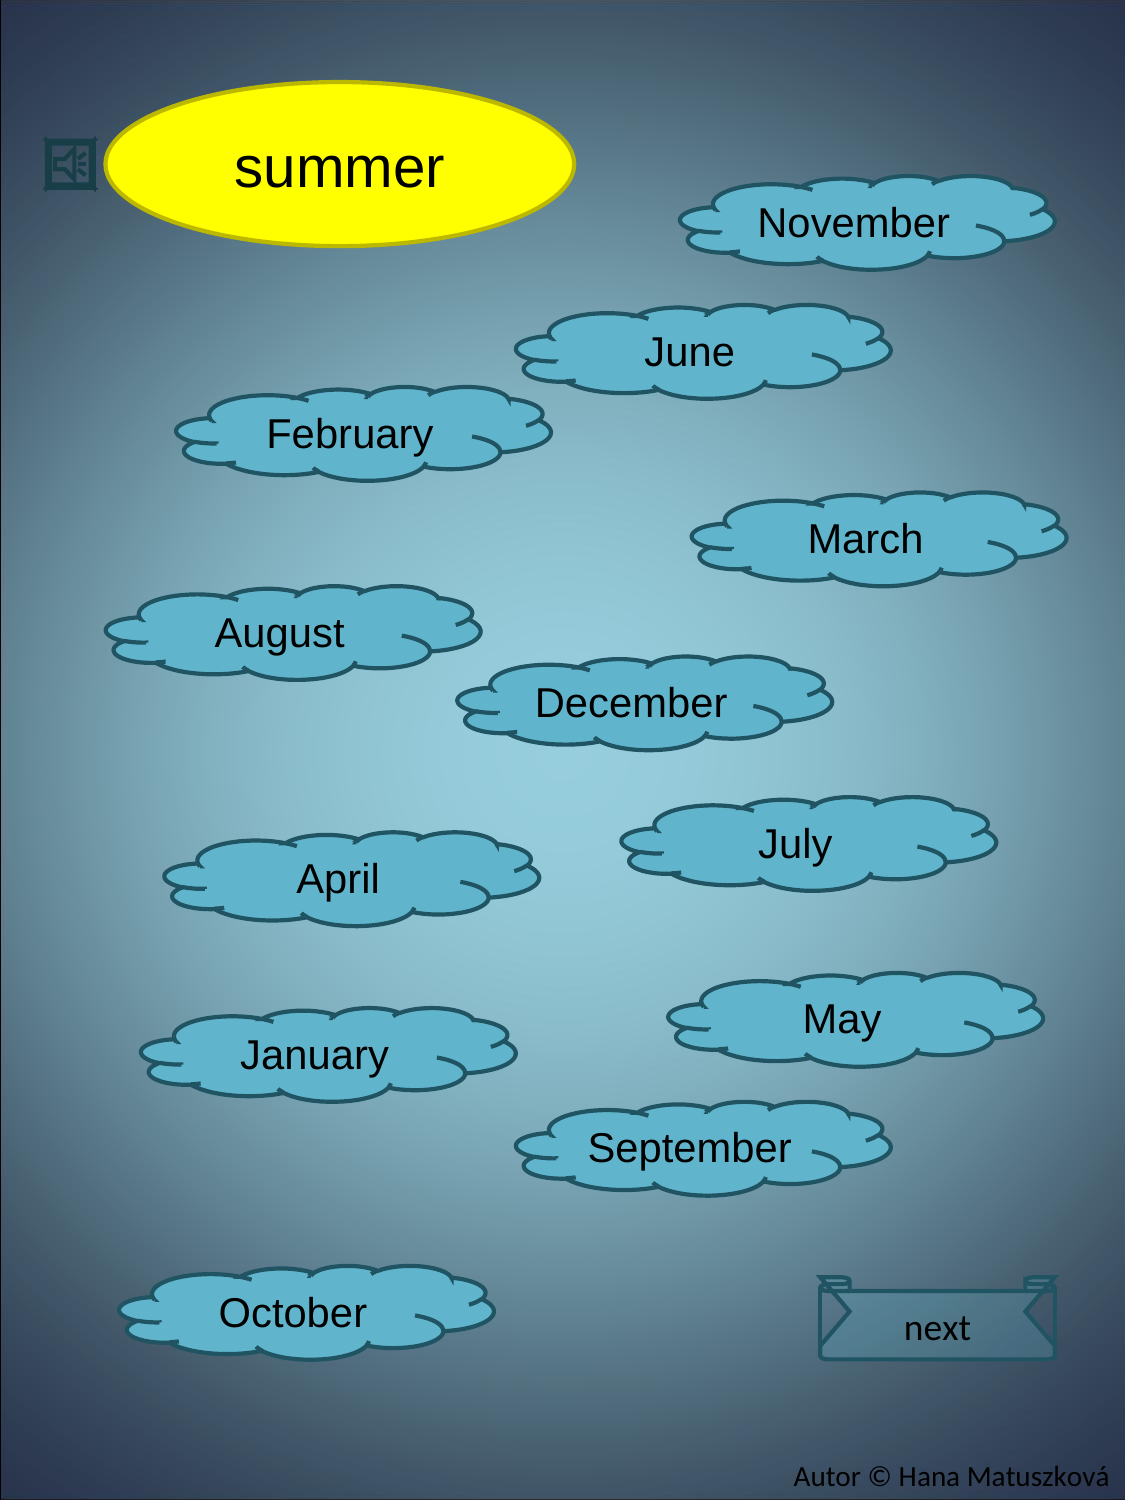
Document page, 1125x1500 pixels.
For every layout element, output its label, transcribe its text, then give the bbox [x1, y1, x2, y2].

text_box January [140, 1008, 516, 1102]
text_box summer [105, 82, 575, 247]
text_box July [621, 797, 997, 891]
text_box December [457, 656, 833, 751]
text_box June [515, 304, 891, 399]
text_box May [668, 972, 1044, 1067]
text_box October [119, 1265, 494, 1360]
text_box next [820, 1277, 1055, 1360]
text_box February [176, 386, 551, 481]
text_box Autor © Hana Matuszková [778, 1449, 1125, 1500]
text_box August [105, 586, 481, 680]
text_box September [515, 1101, 891, 1196]
text_box April [164, 832, 540, 927]
text_box November [679, 176, 1055, 270]
picture [0, 0, 1125, 1500]
text_box March [691, 492, 1067, 587]
